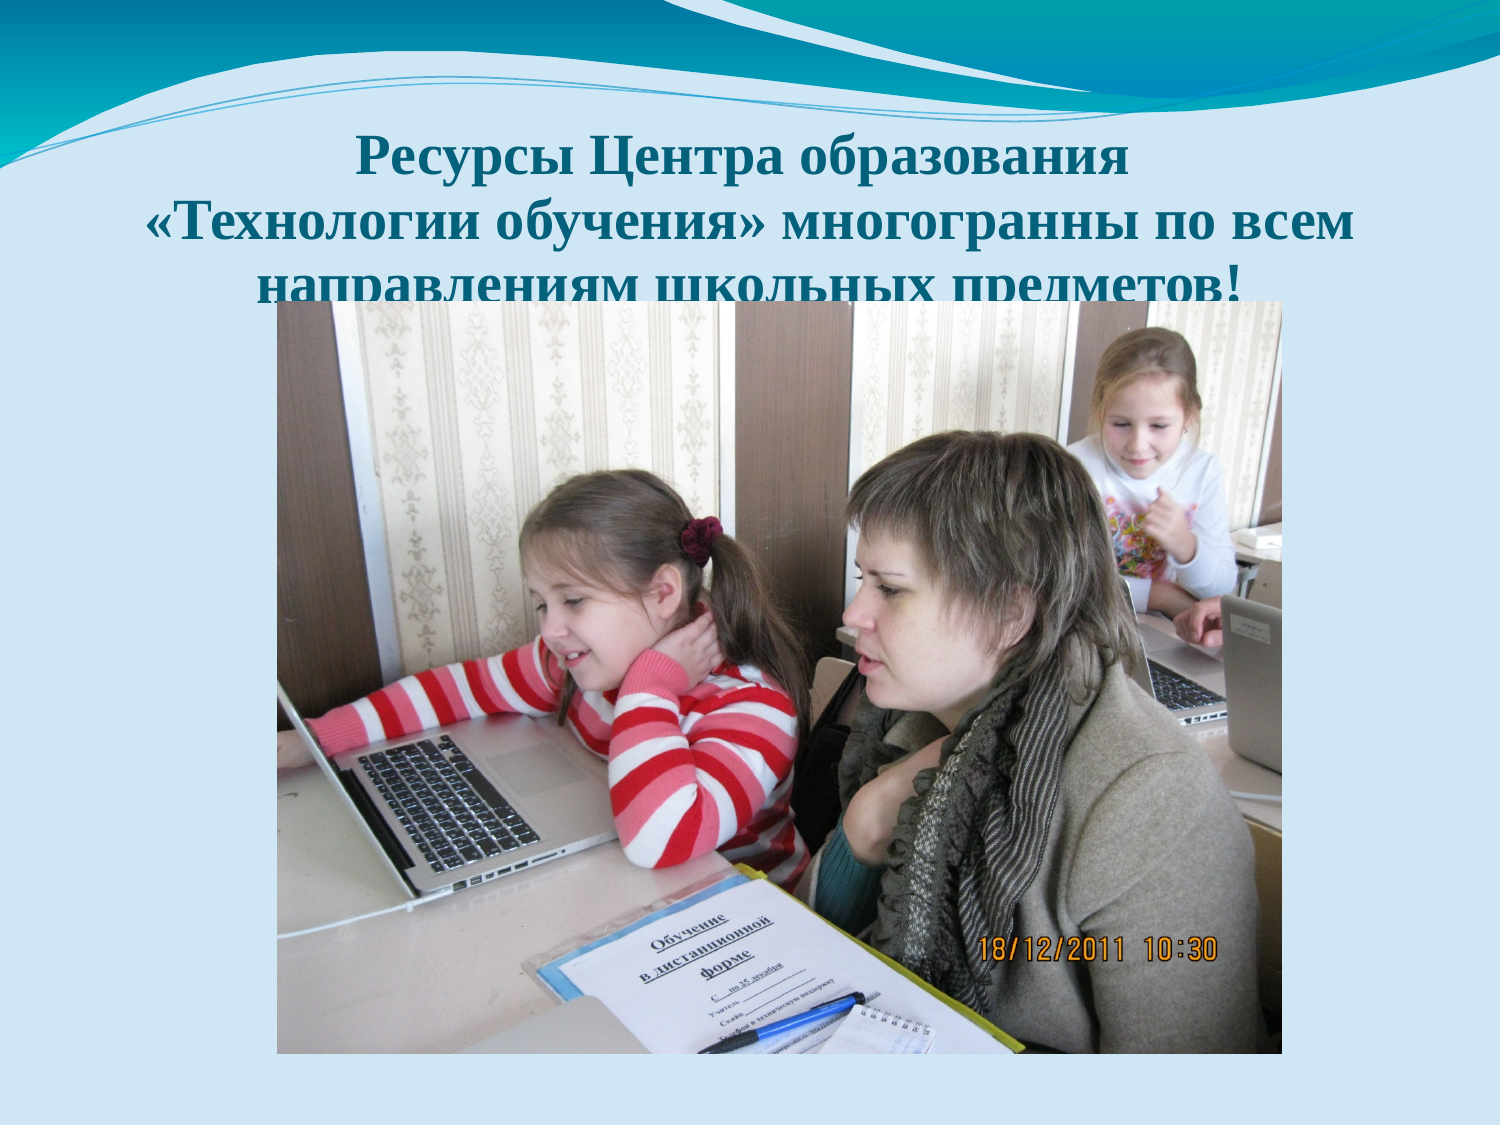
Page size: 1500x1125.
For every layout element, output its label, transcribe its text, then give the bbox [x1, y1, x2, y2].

picture [277, 301, 1282, 1055]
title Ресурсы Центра образования «Технологии обучения» многогранны по всем направлениям школьных предметов! [75, 115, 1425, 303]
